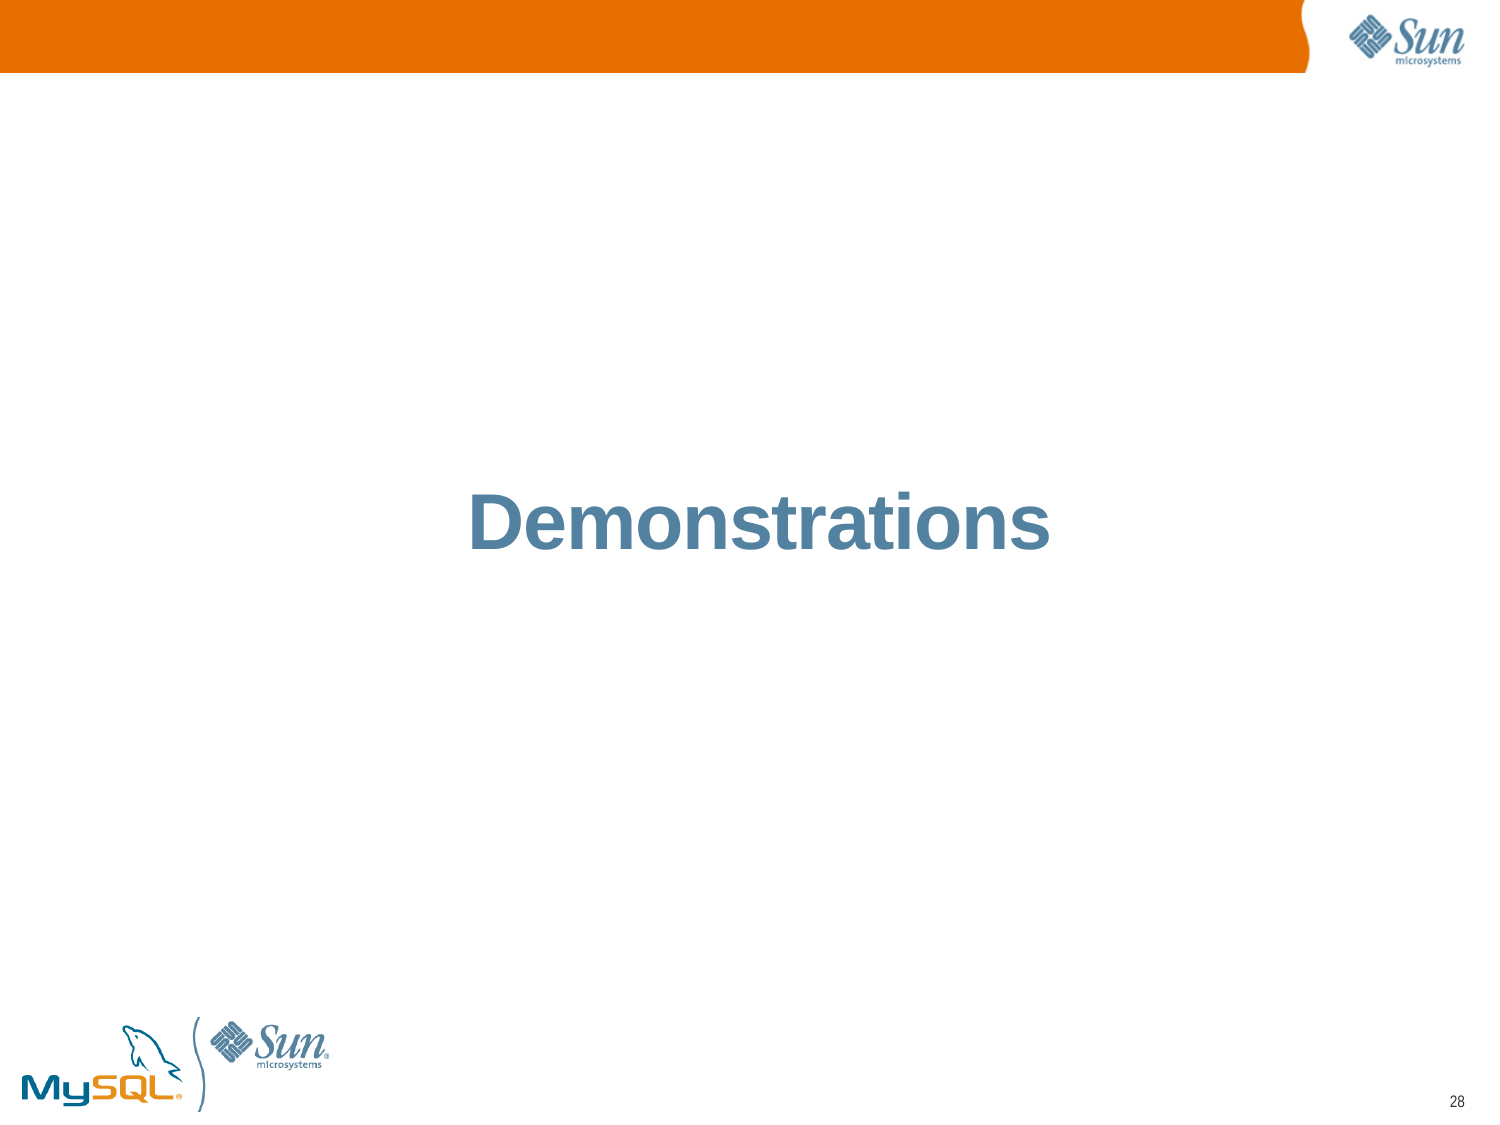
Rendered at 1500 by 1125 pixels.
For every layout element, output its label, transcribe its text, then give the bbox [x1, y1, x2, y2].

picture [22, 1017, 329, 1112]
picture [0, 0, 1500, 73]
title Demonstrations [468, 485, 1186, 590]
